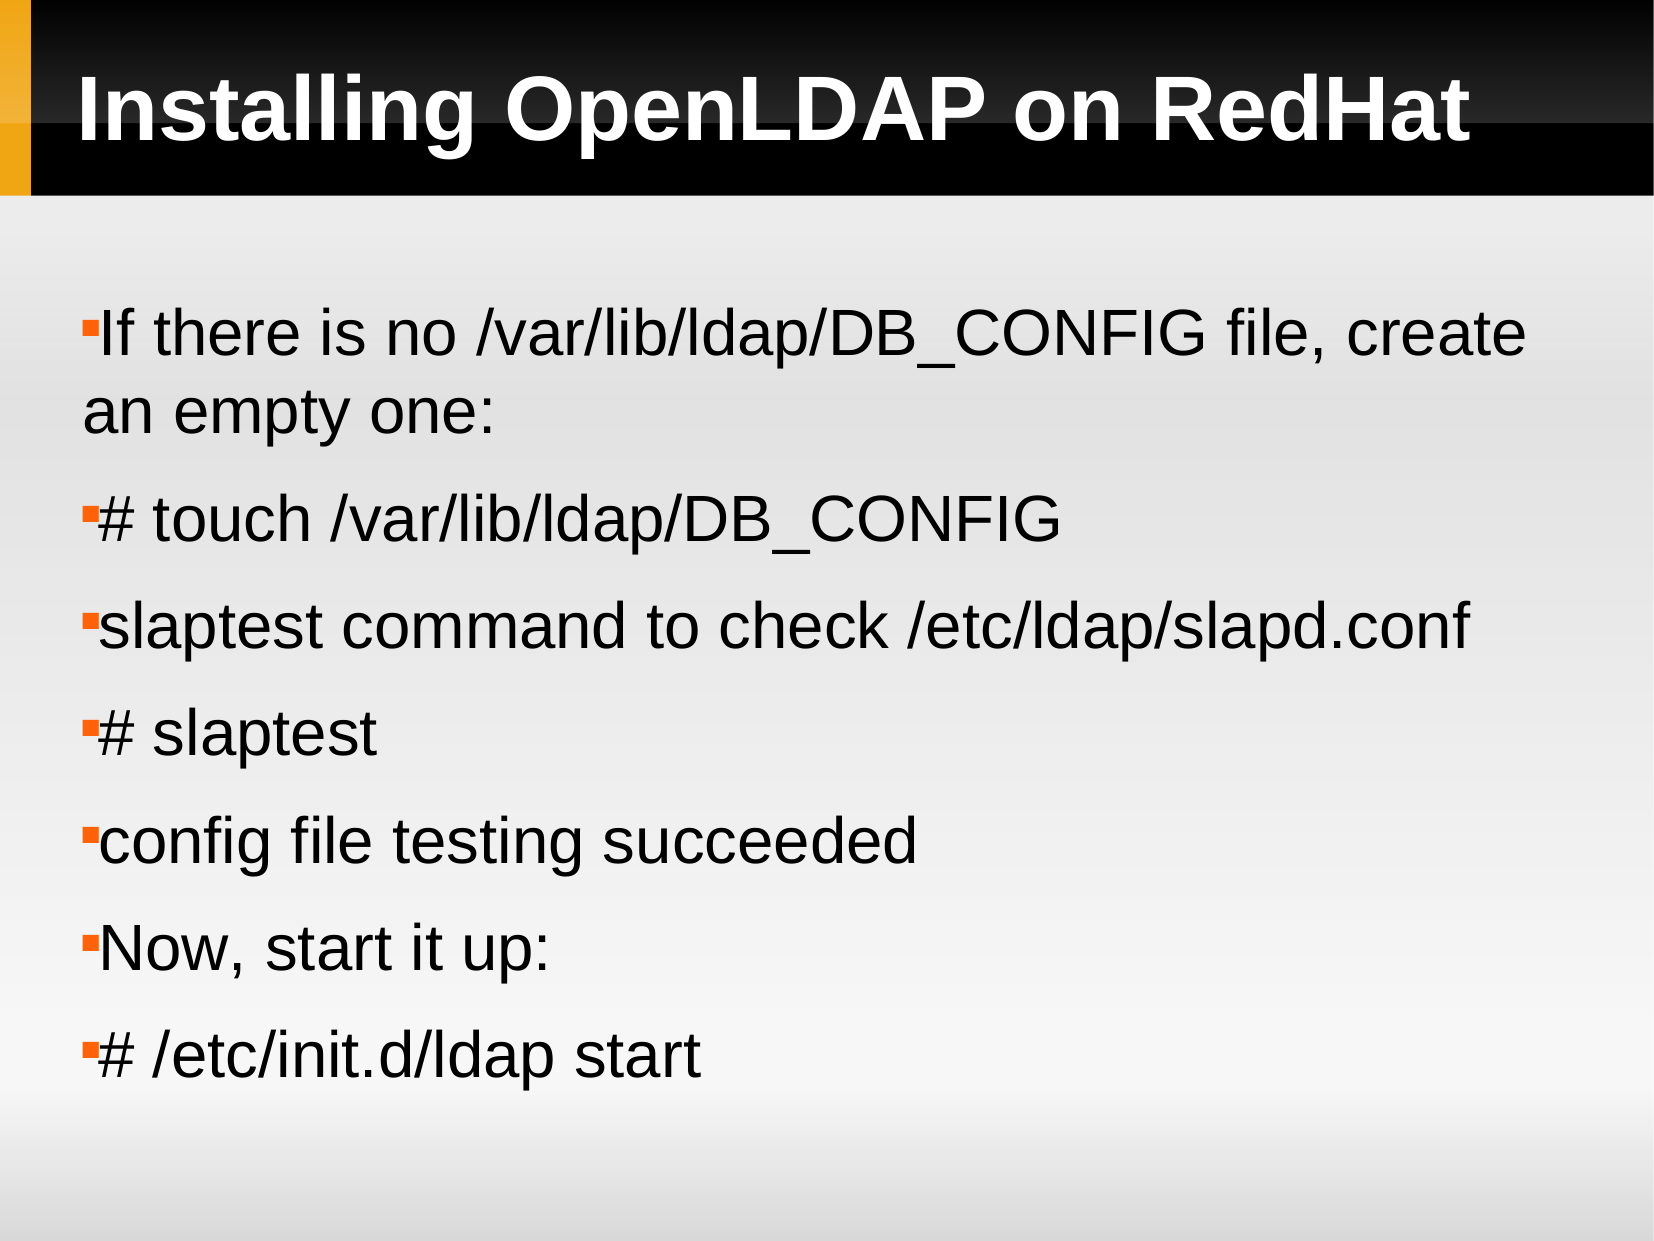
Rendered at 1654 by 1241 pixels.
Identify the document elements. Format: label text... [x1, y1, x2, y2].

title Installing OpenLDAP on RedHat [76, 7, 1565, 200]
list If there is no /var/lib/ldap/DB_CONFIG file, create an empty one: # touch /var/lib/ldap/DB_CONFIG slaptest command to check /etc/ldap/slapd.conf # slaptest config file testing succeeded Now, start it up: # /etc/init.d/ldap start [82, 290, 1571, 1094]
